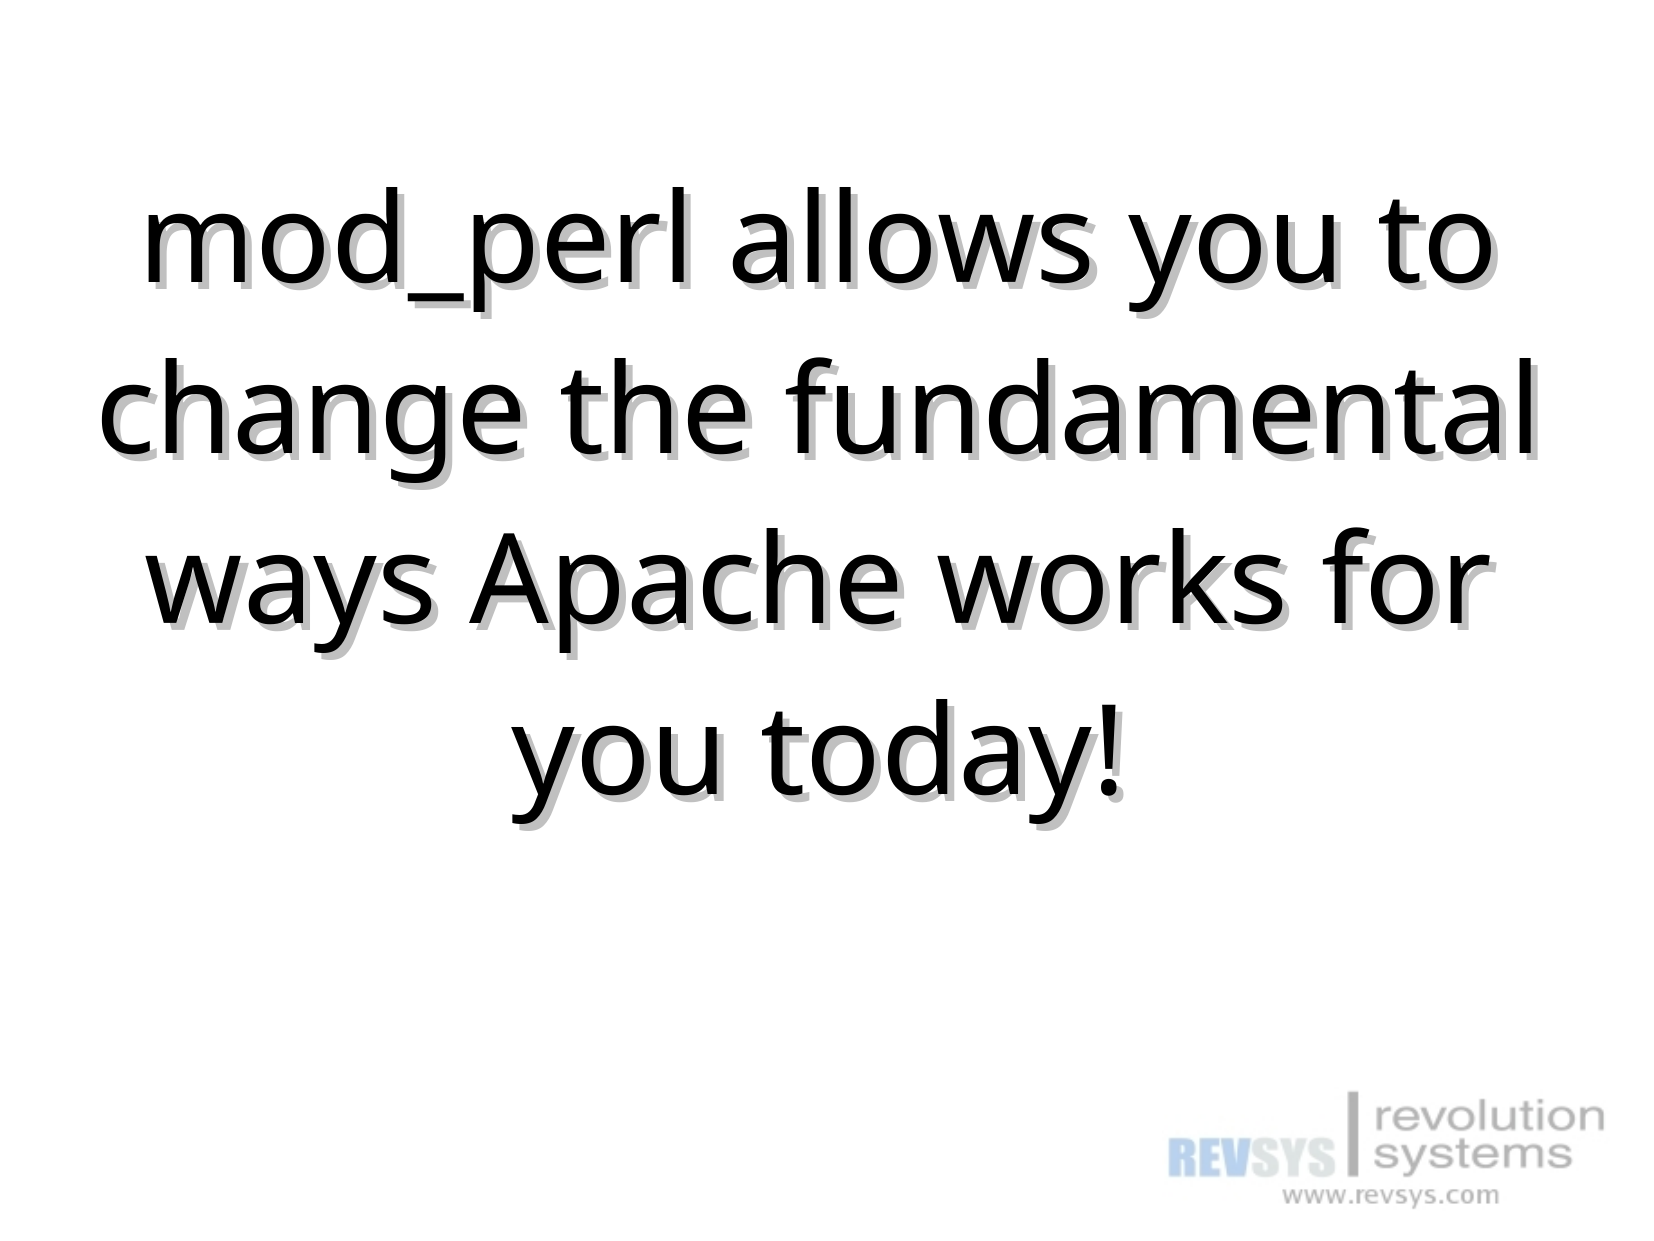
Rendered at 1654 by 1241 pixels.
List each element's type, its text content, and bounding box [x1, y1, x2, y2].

title mod_perl allows you to change the fundamental ways Apache works for you today! [75, 188, 1563, 792]
picture [1162, 1087, 1613, 1211]
